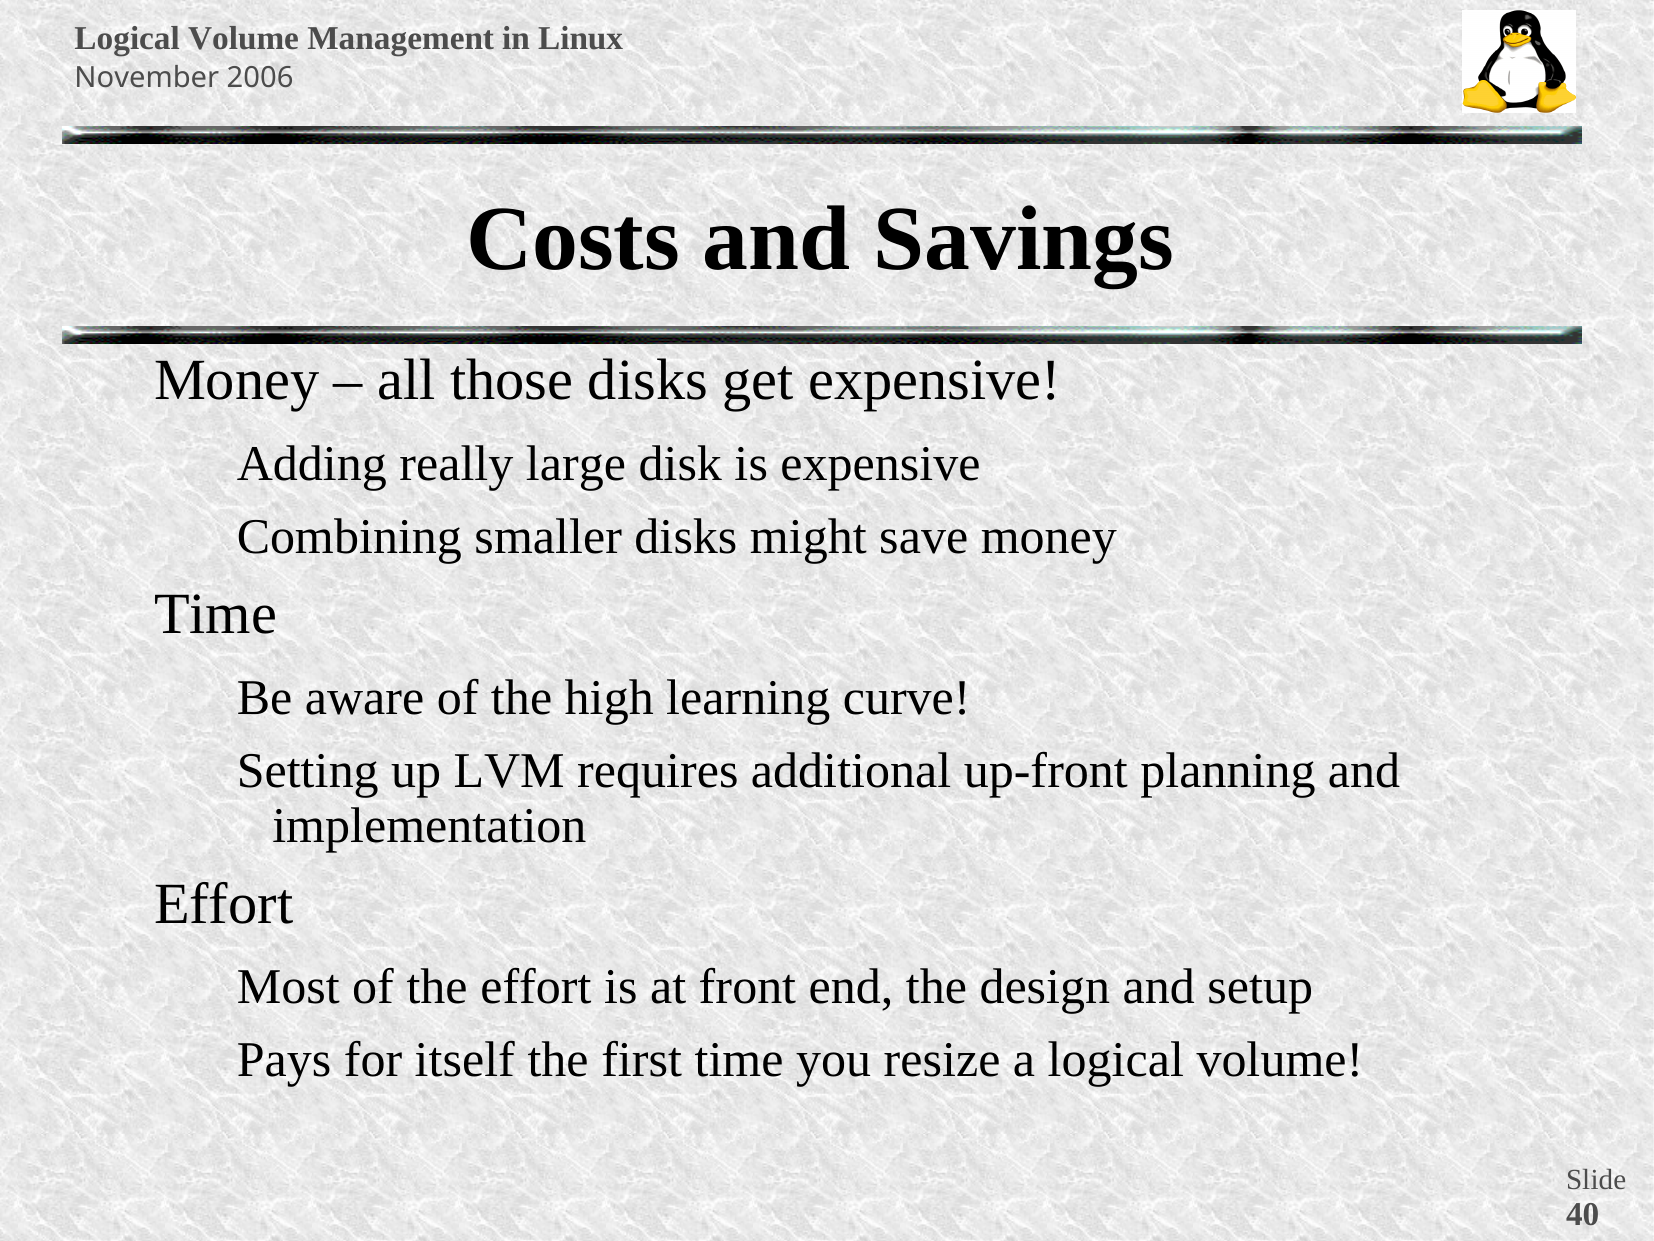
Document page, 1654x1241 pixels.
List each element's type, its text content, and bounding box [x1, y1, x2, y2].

picture [0, 0, 1654, 1241]
title Costs and Savings [59, 156, 1582, 320]
list Money – all those disks get expensive! Adding really large disk is expensive Combining smaller disks might save money Time Be aware of the high learning curve! Setting up LVM requires additional up-front planning and implementation Effort Most of the effort is at front end, the design and setup Pays for itself the first time you resize a logical volume! [59, 347, 1582, 1234]
